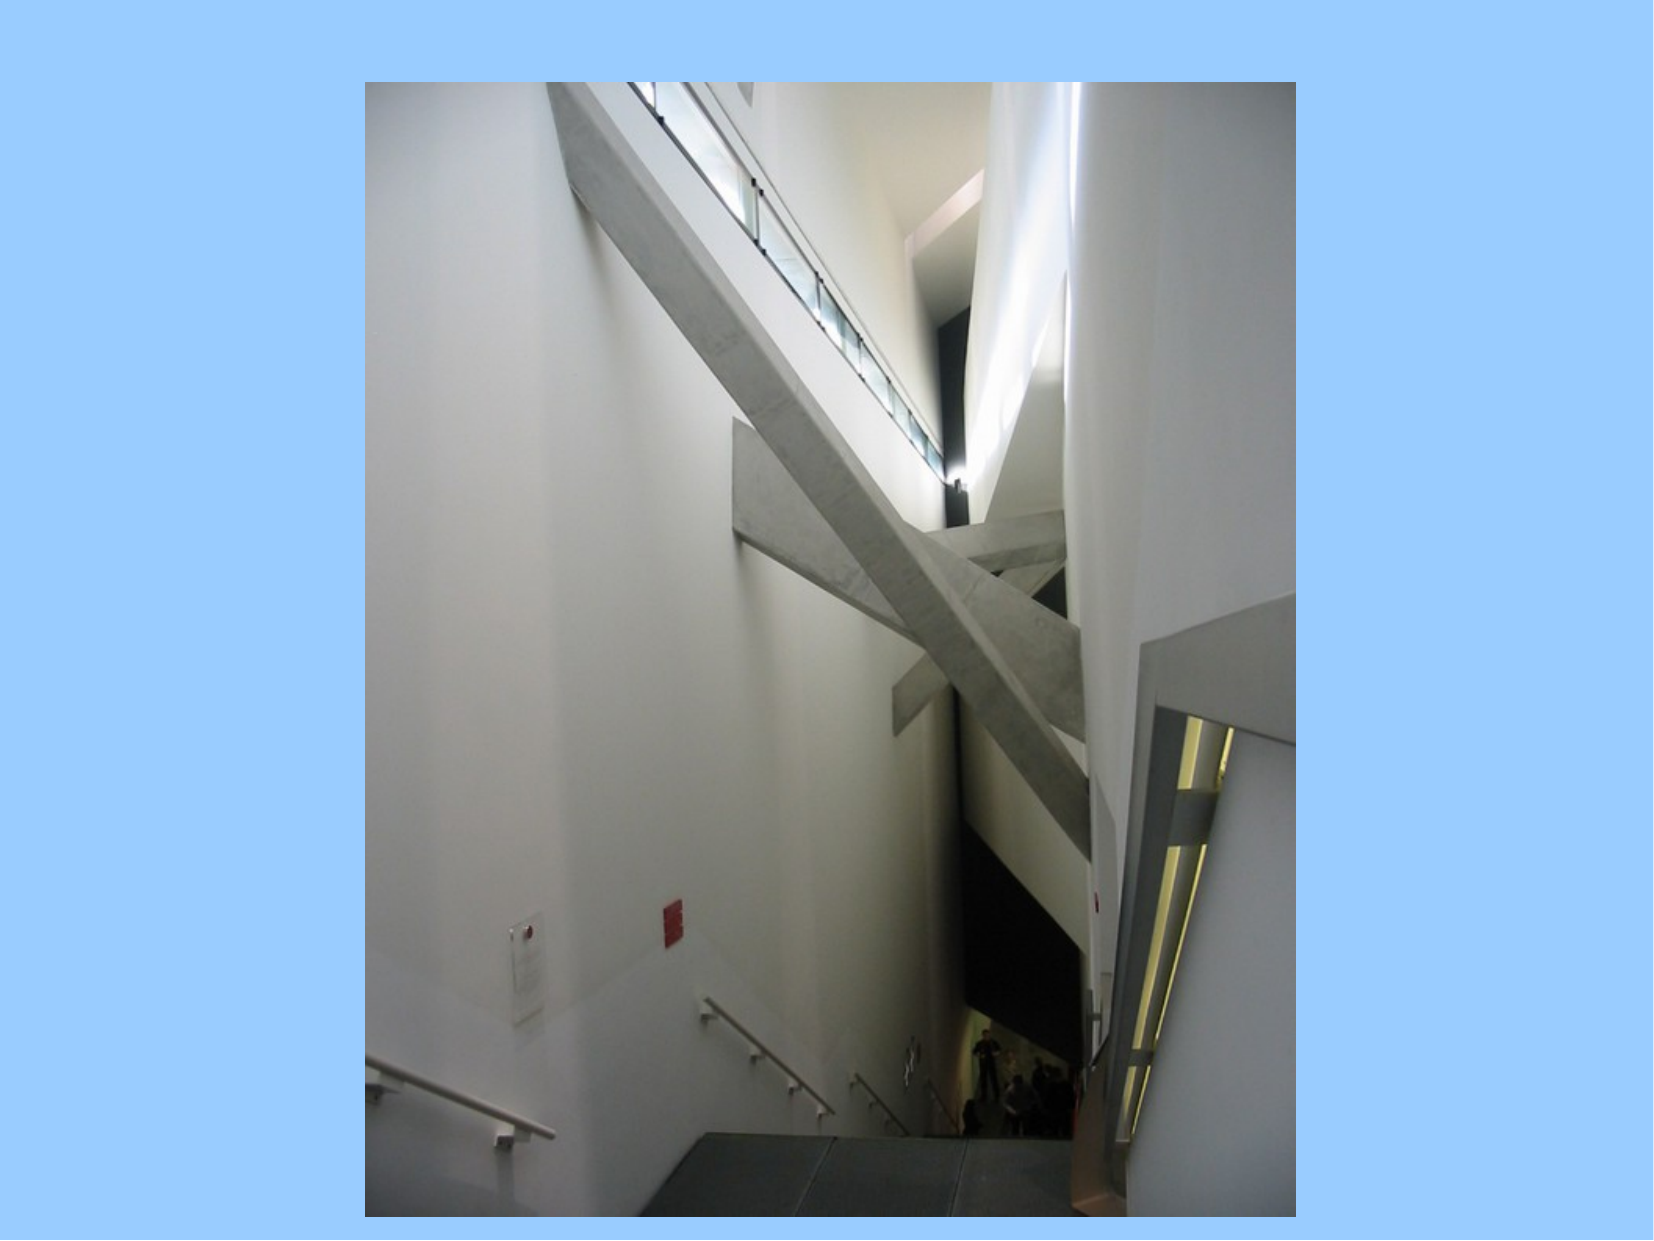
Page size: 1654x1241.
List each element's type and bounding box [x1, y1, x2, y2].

picture [365, 82, 1296, 1217]
